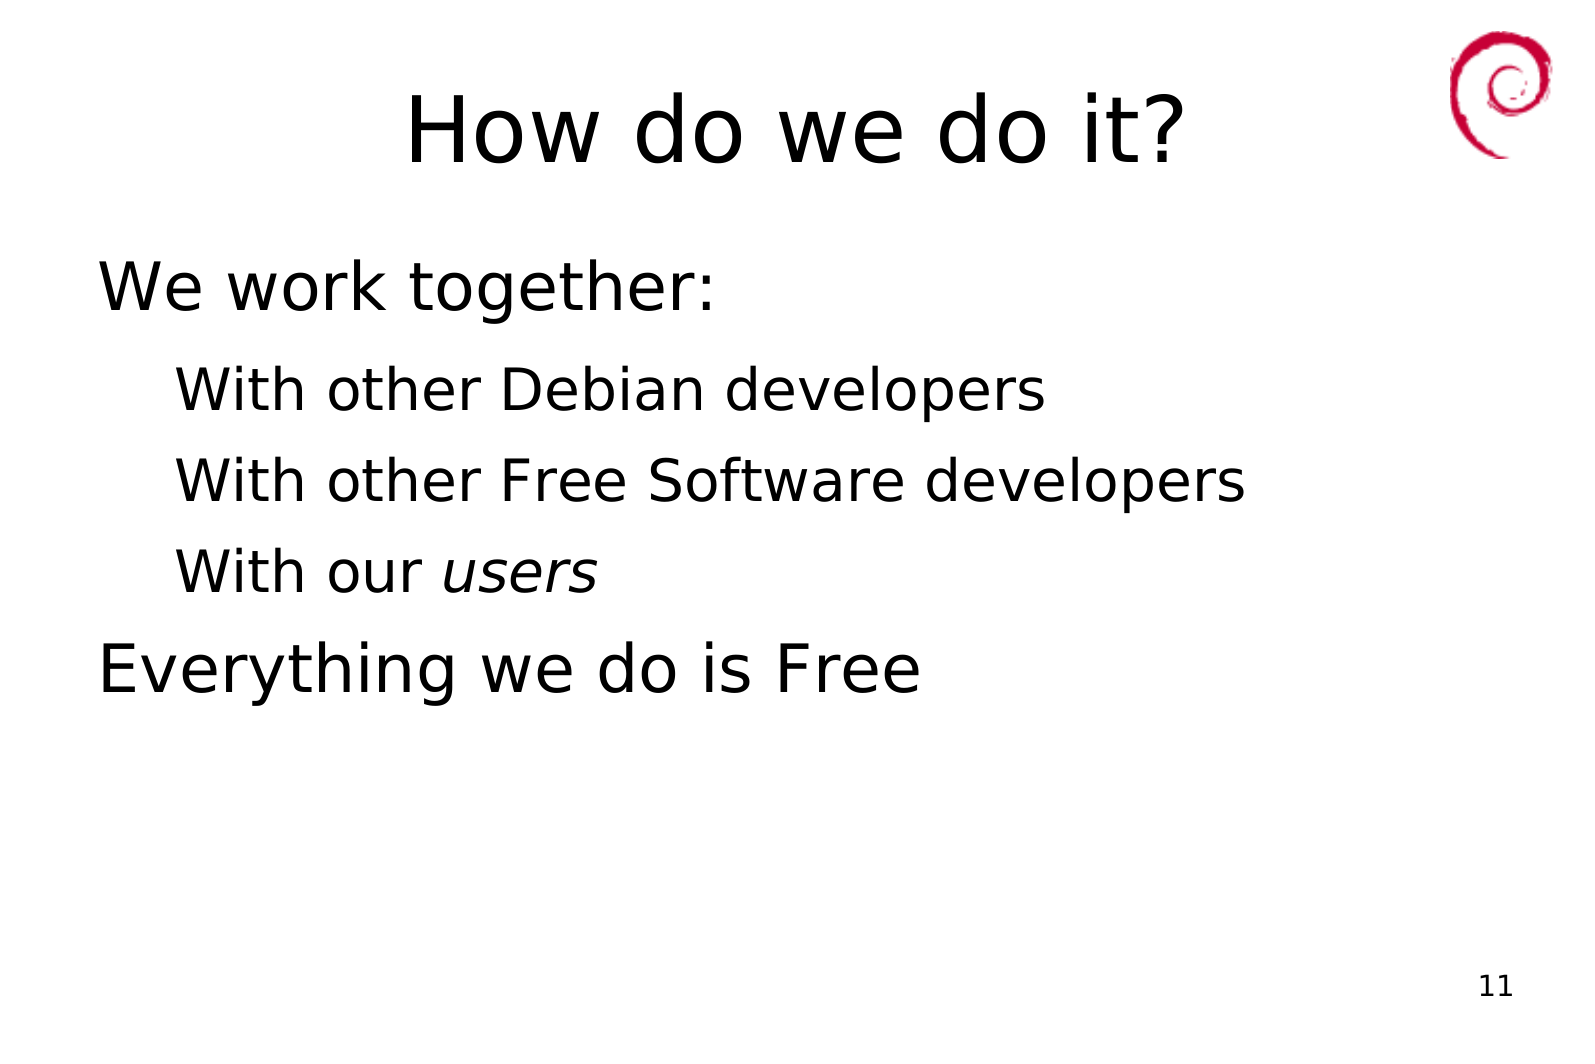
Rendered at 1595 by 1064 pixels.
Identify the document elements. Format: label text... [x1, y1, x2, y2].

picture [1450, 31, 1555, 159]
list We work together: With other Debian developers With other Free Software developers With our users Everything we do is Free [79, 248, 1515, 936]
title How do we do it? [79, 49, 1515, 213]
